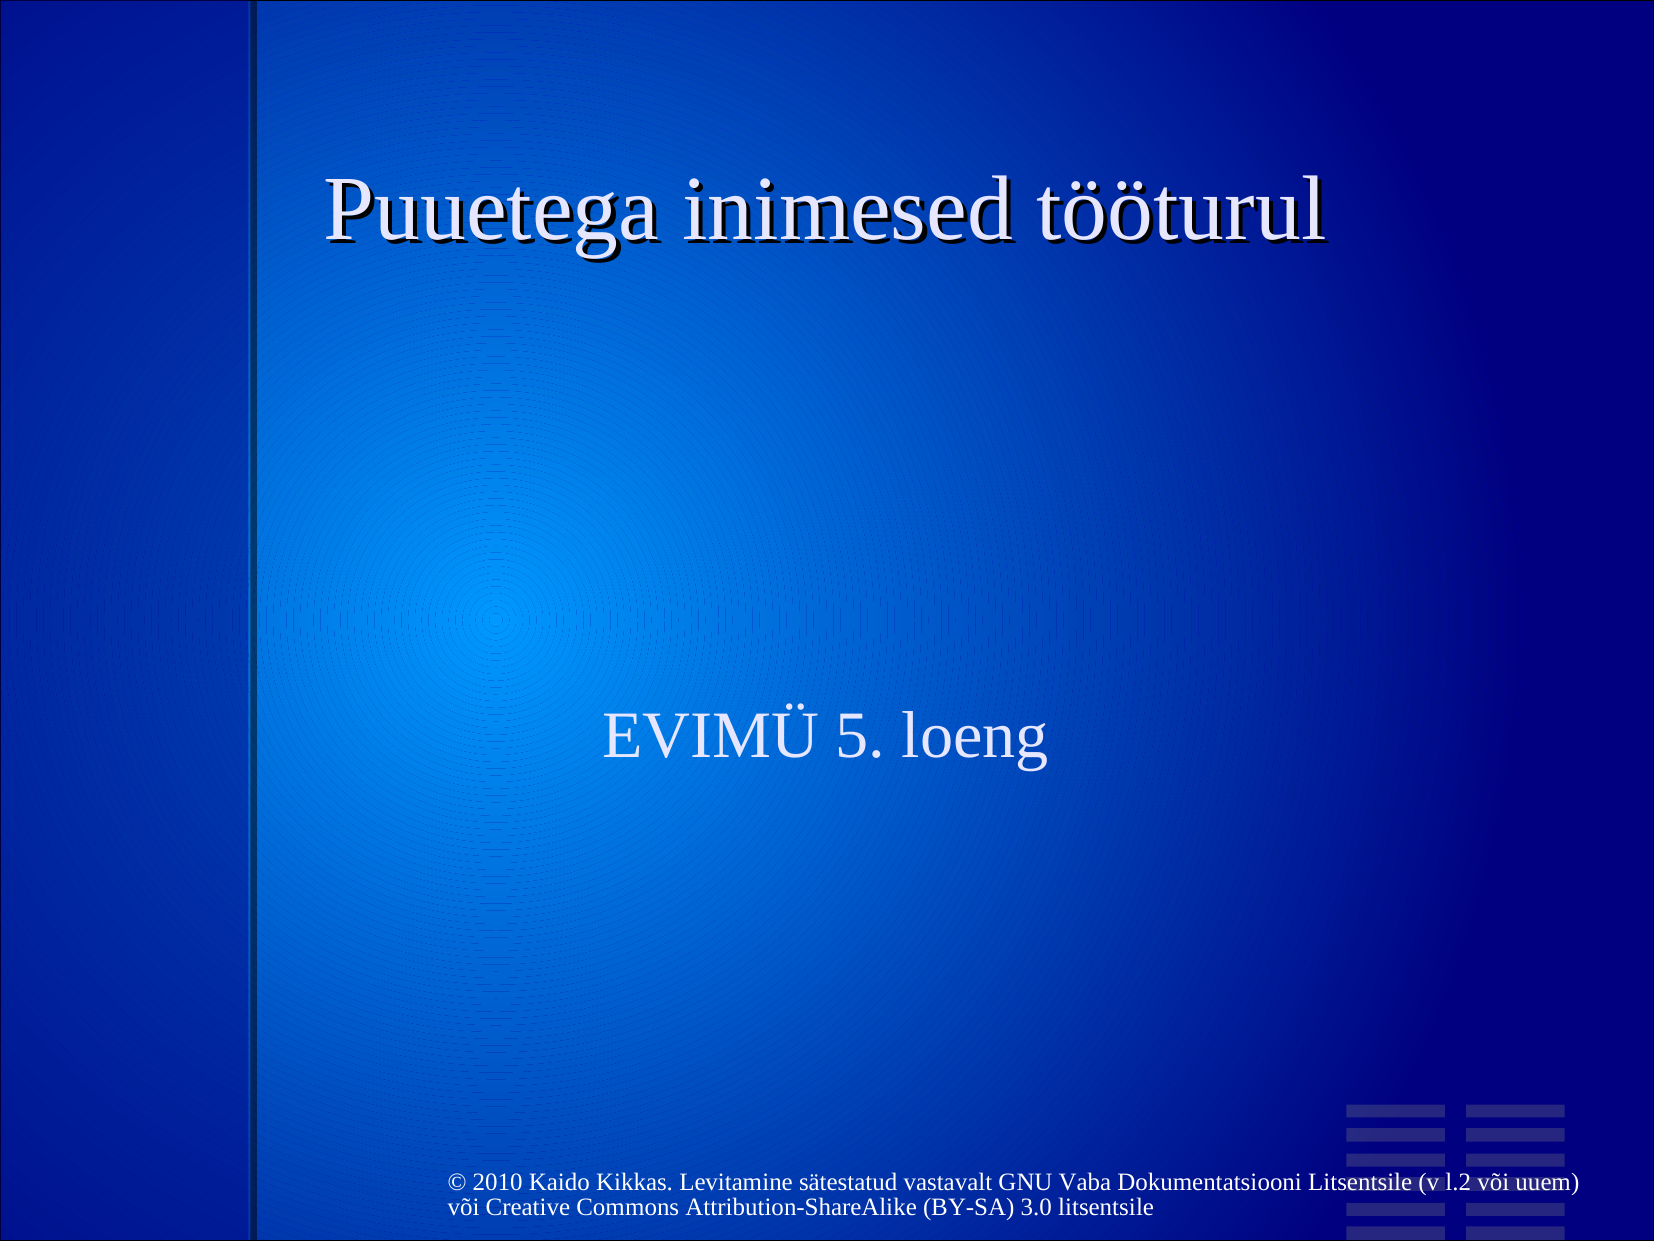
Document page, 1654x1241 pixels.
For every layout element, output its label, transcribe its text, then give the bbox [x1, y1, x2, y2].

title Puuetega inimesed tööturul [119, 104, 1533, 313]
subtitle EVIMÜ 5. loeng [119, 344, 1533, 1126]
text_box © 2010 Kaido Kikkas. Levitamine sätestatud vastavalt GNU Vaba Dokumentatsiooni Litsentsile (v l.2 või uuem) või Creative Commons Attribution-ShareAlike (BY-SA) 3.0 litsentsile‏ [447, 1169, 1598, 1198]
